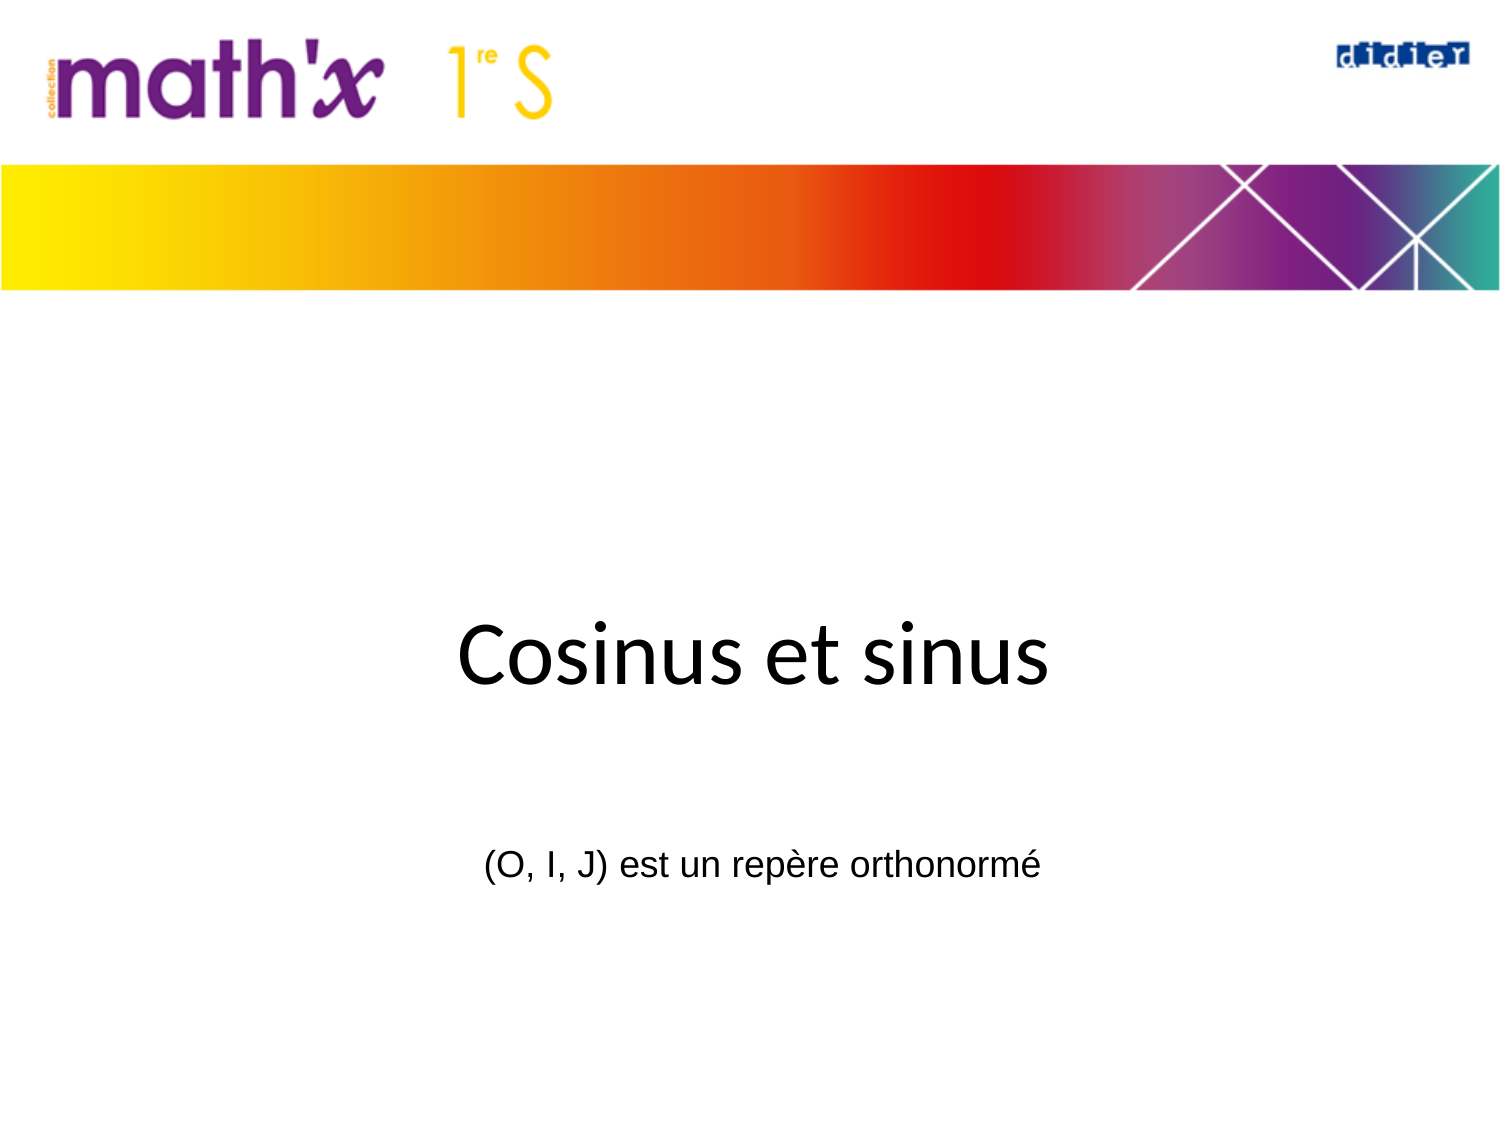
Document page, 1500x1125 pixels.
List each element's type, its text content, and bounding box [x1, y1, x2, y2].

title Cosinus et sinus [117, 527, 1393, 769]
picture [0, 0, 1500, 292]
text_box (O, I, J) est un repère orthonormé [468, 831, 1219, 893]
